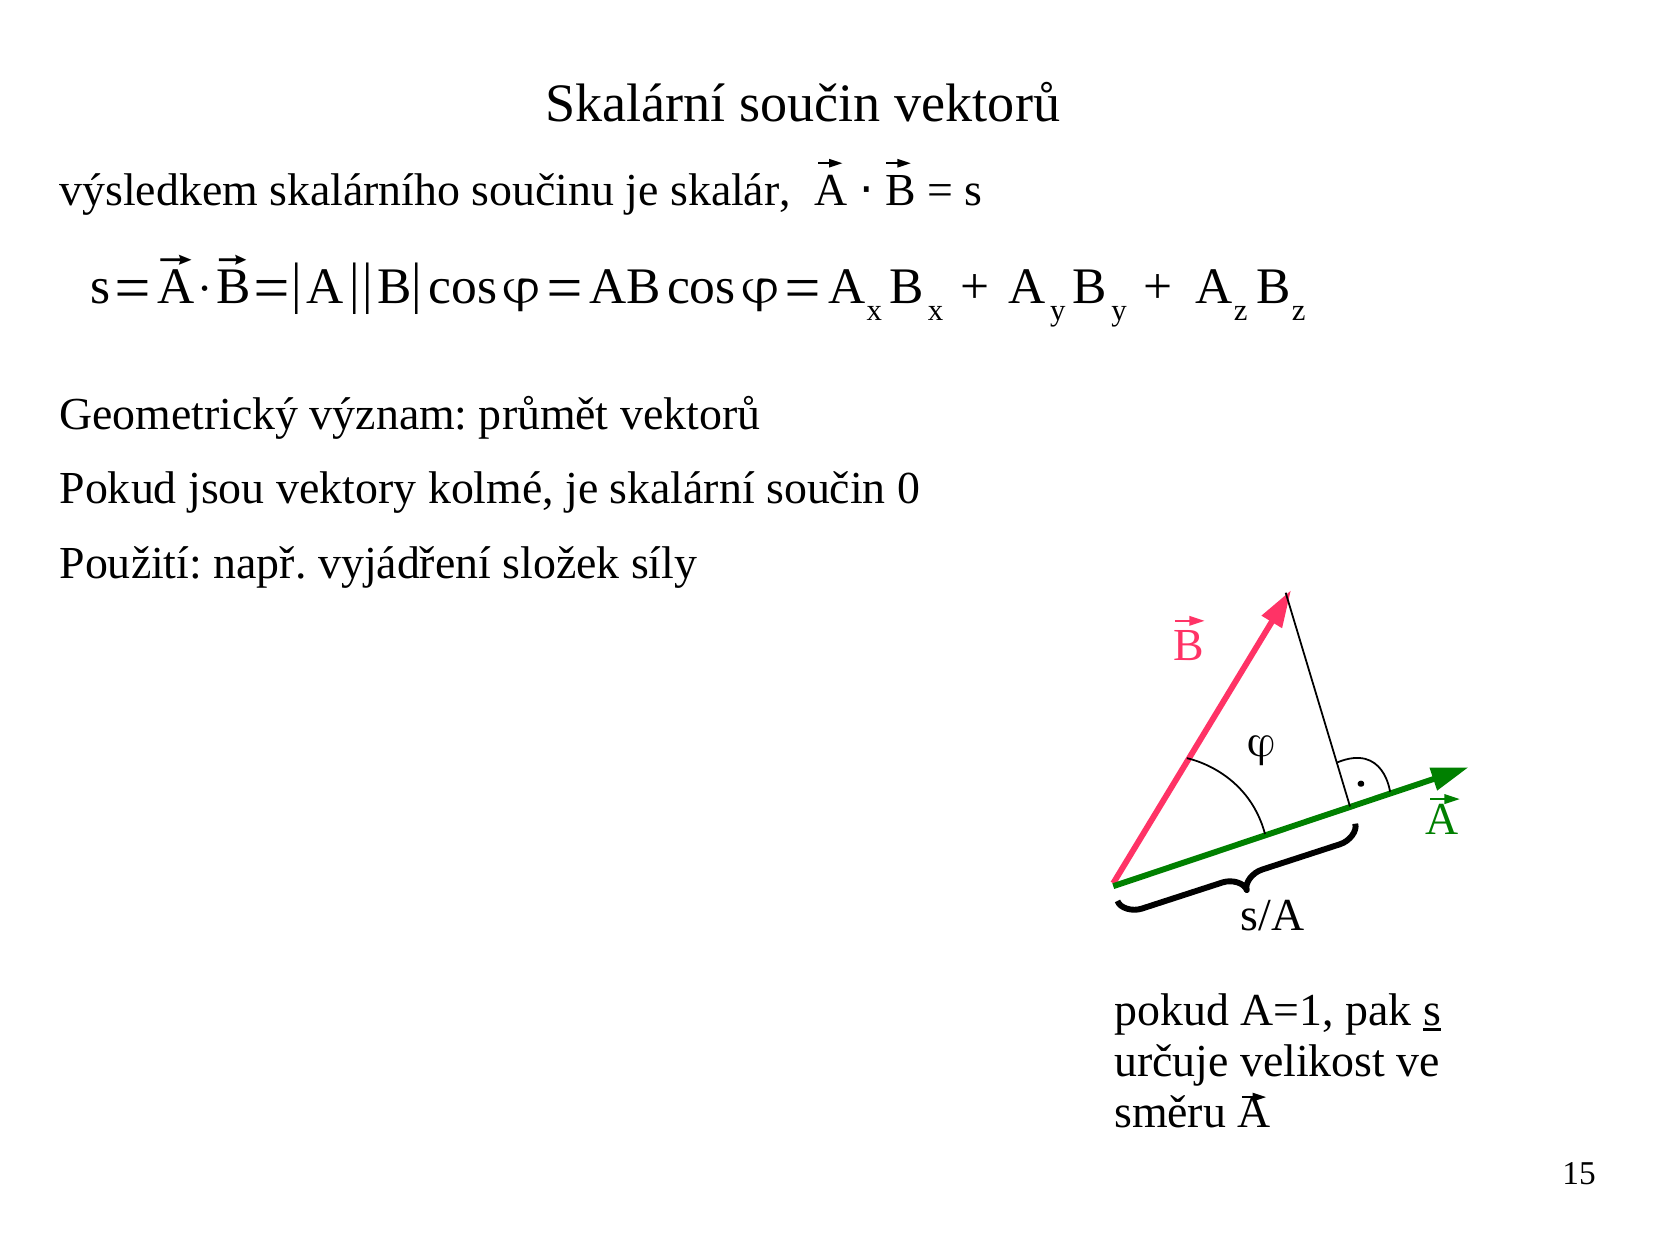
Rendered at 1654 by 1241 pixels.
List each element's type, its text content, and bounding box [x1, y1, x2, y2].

text_box B [1173, 619, 1232, 680]
text_box s/A [1225, 882, 1336, 953]
text_box j [1232, 716, 1313, 778]
text_box A [1425, 793, 1484, 854]
list výsledkem skalárního součinu je skalár, A · B = s Geometrický význam: průmět vektorů Pokud jsou vektory kolmé, je skalární součin 0 Použití: např. vyjádření složek síly [59, 163, 1548, 982]
title Skalární součin vektorů [59, 0, 1548, 163]
text_box pokud A=1, pak s určuje velikost ve směru A [1099, 977, 1484, 1159]
chart [71, 252, 1318, 328]
